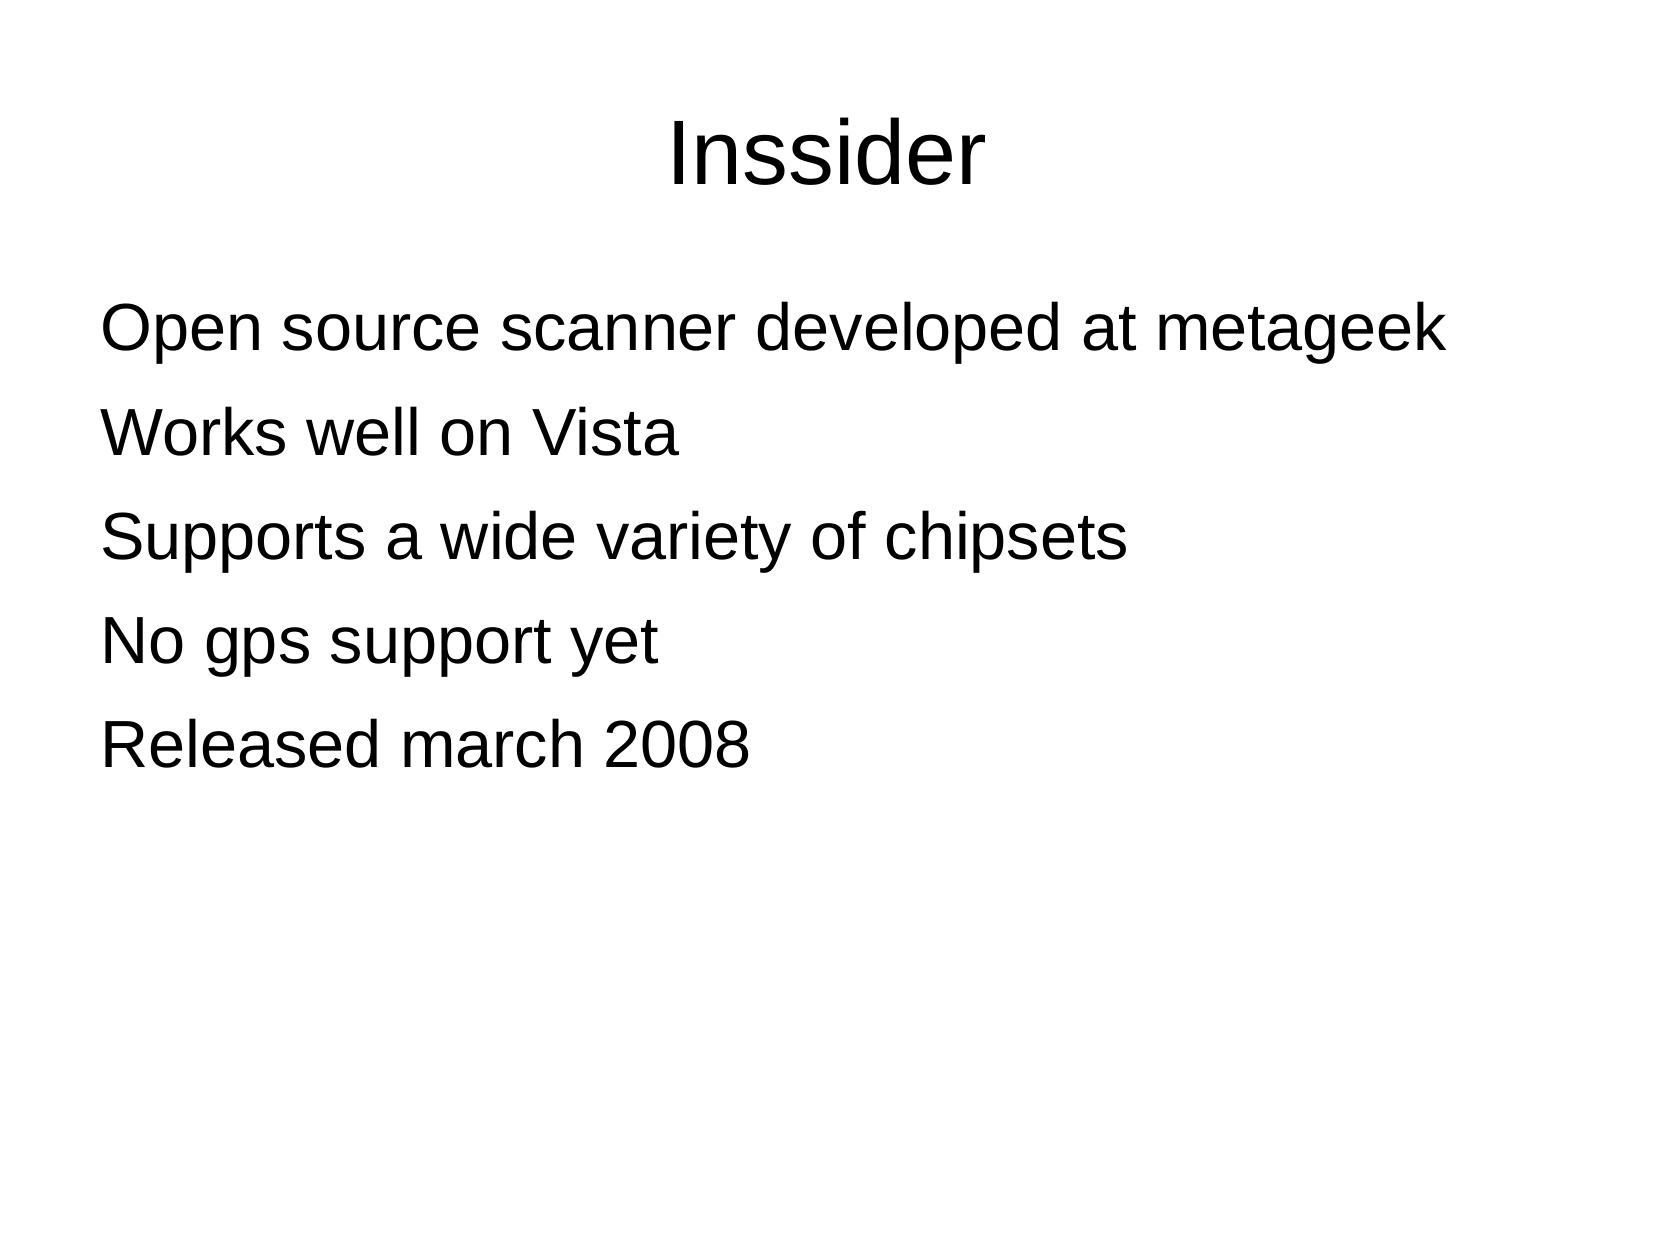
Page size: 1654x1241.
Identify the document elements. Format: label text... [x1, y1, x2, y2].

title Inssider [82, 56, 1571, 250]
list Open source scanner developed at metageek Works well on Vista Supports a wide variety of chipsets No gps support yet Released march 2008 [82, 290, 1571, 1094]
